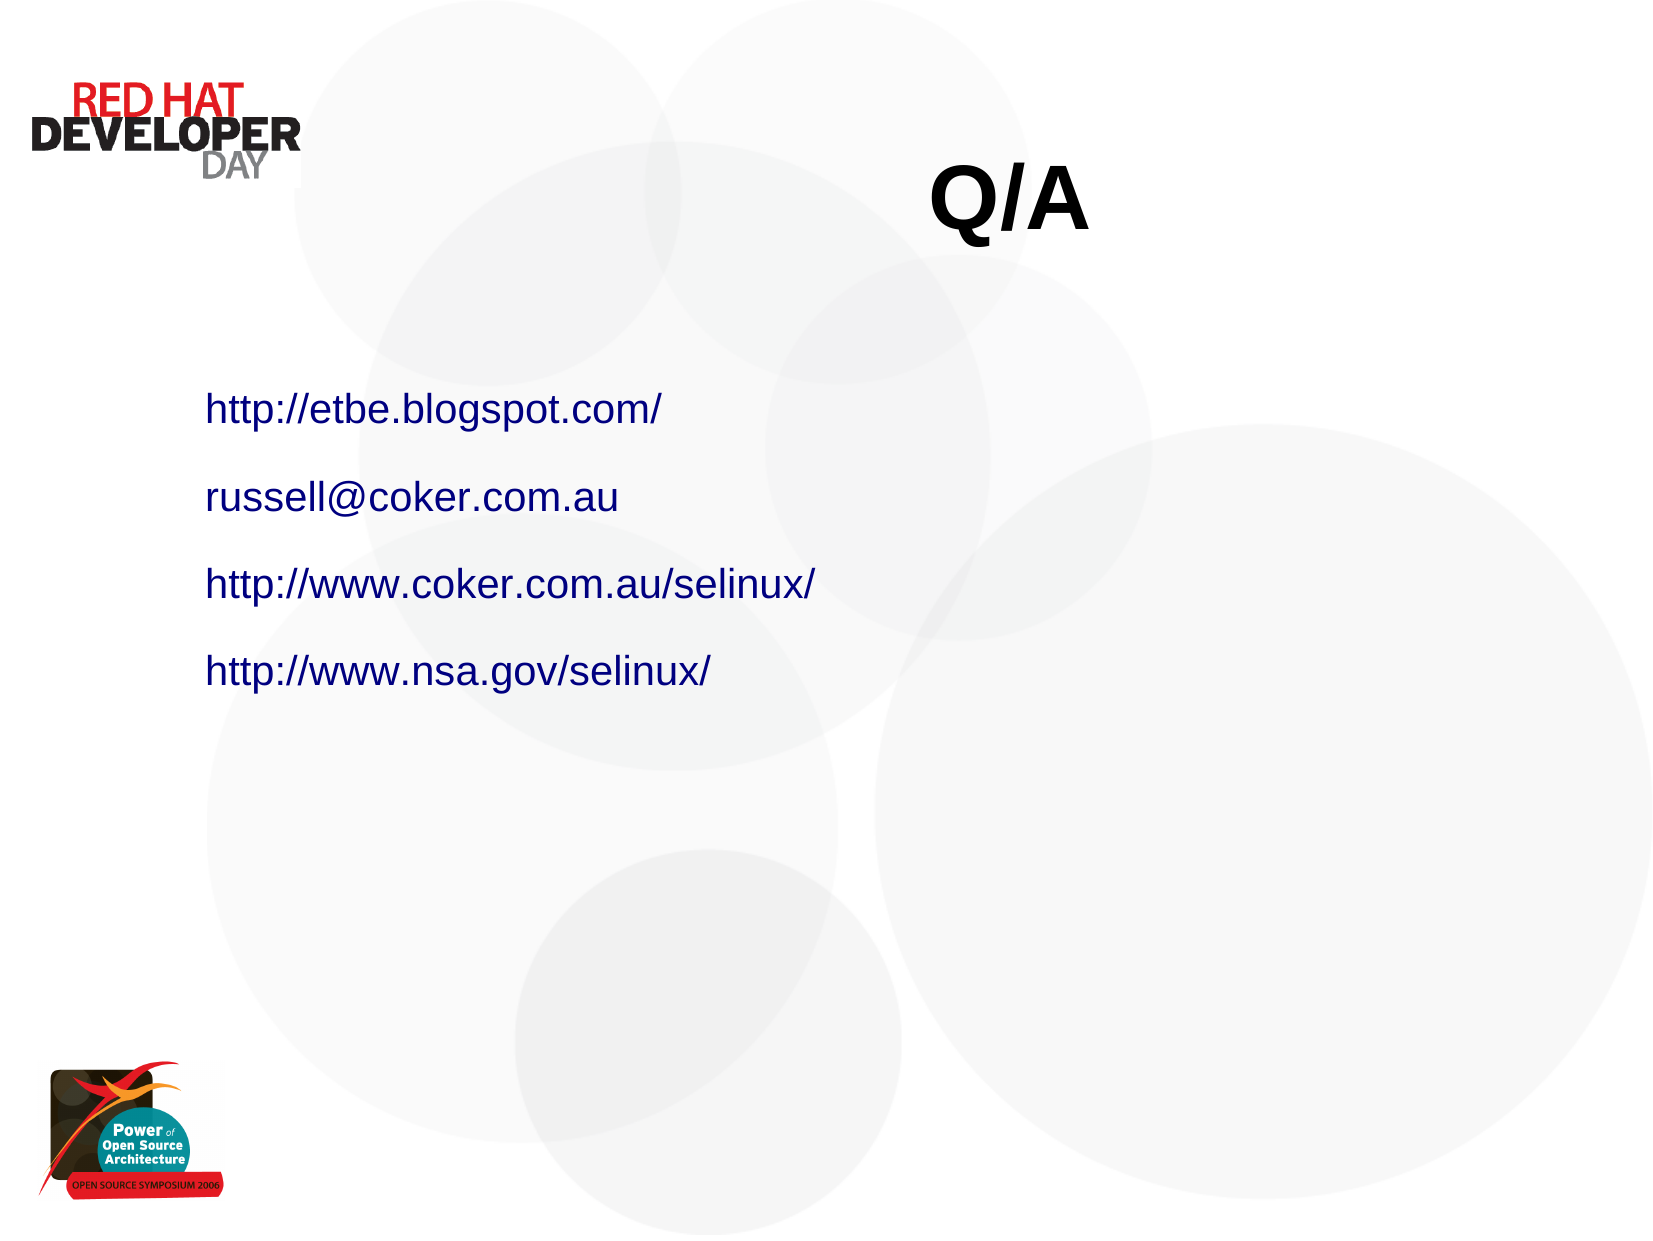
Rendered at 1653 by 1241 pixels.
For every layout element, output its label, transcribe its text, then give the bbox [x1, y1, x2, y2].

list http://etbe.blogspot.com/ russell@coker.com.au http://www.coker.com.au/selinux/ http://www.nsa.gov/selinux/ [187, 374, 1571, 1109]
picture [28, 0, 1653, 1235]
title Q/A [449, 62, 1571, 308]
